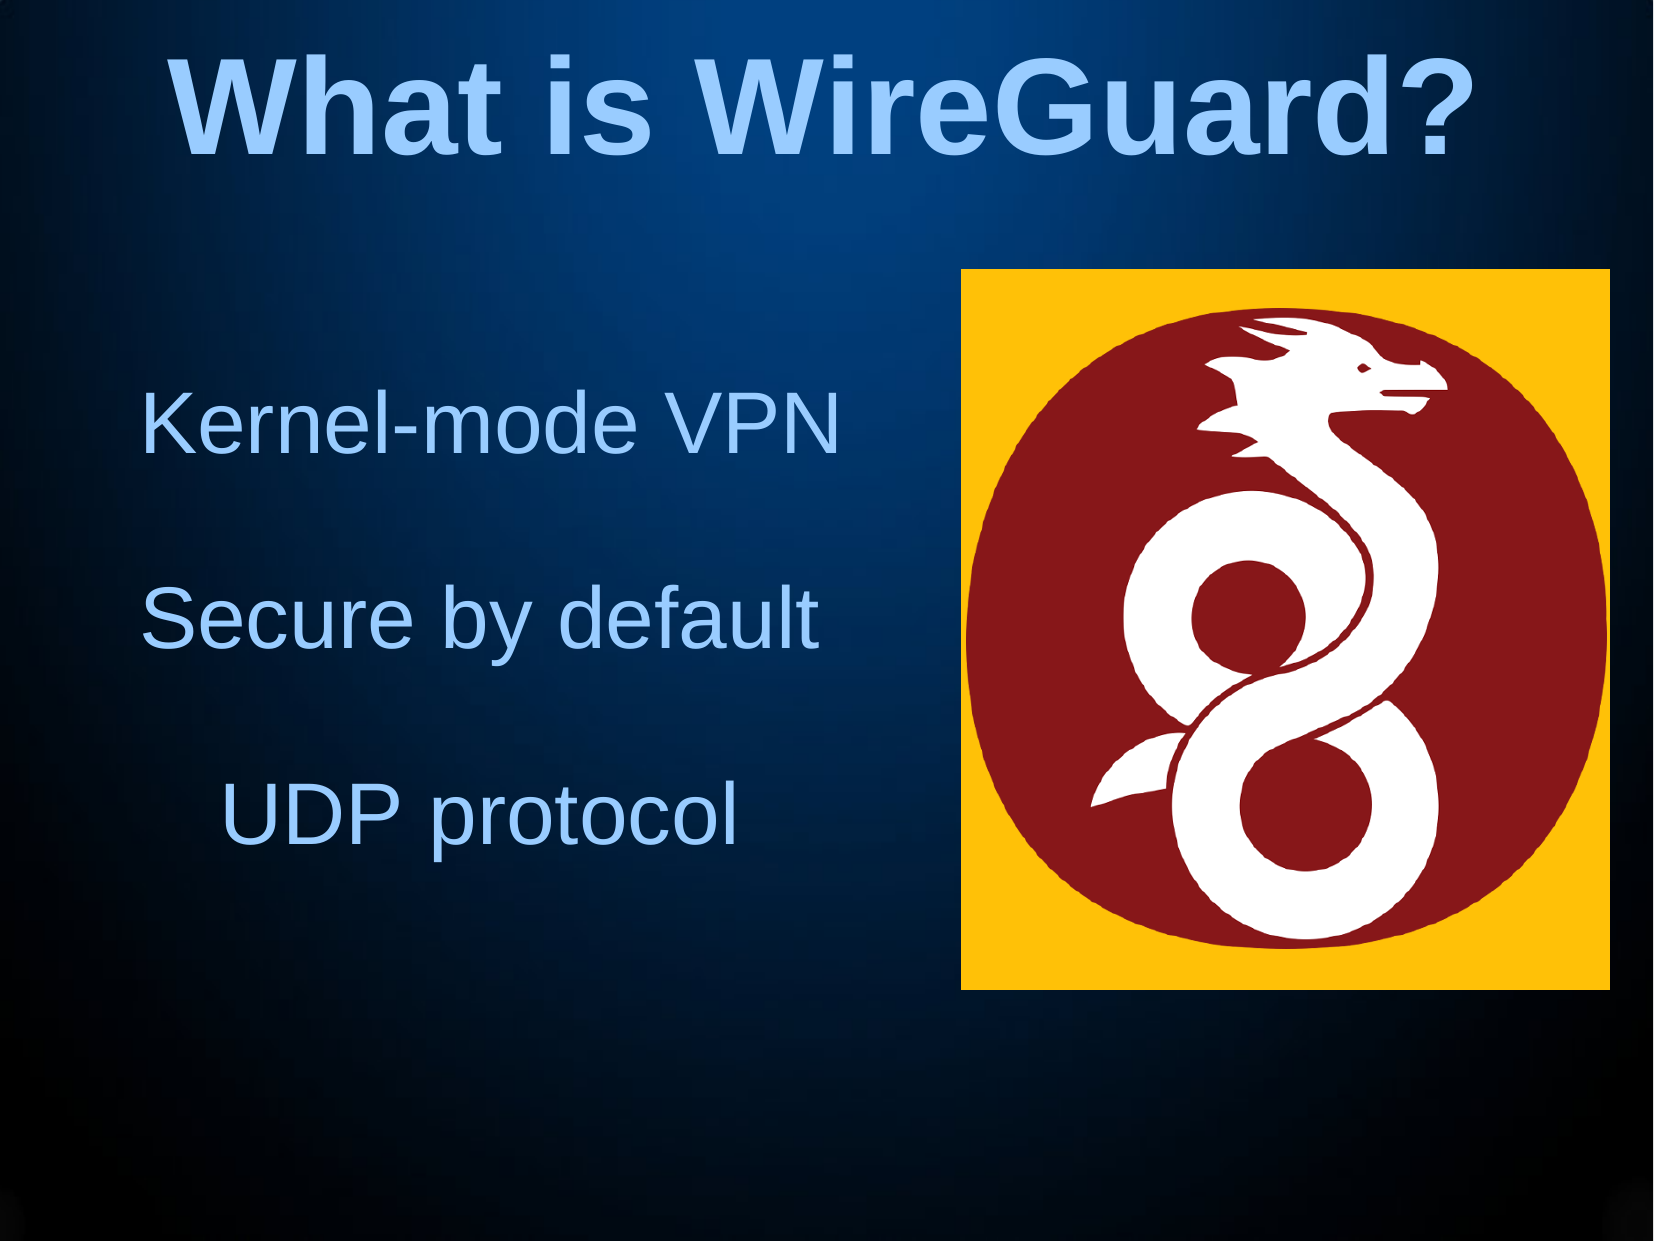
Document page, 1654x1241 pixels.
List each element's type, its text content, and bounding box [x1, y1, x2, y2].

title Kernel-mode VPN Secure by default UDP protocol [60, 225, 901, 1111]
title What is WireGuard? [0, 2, 1651, 211]
picture [0, 0, 1654, 1241]
